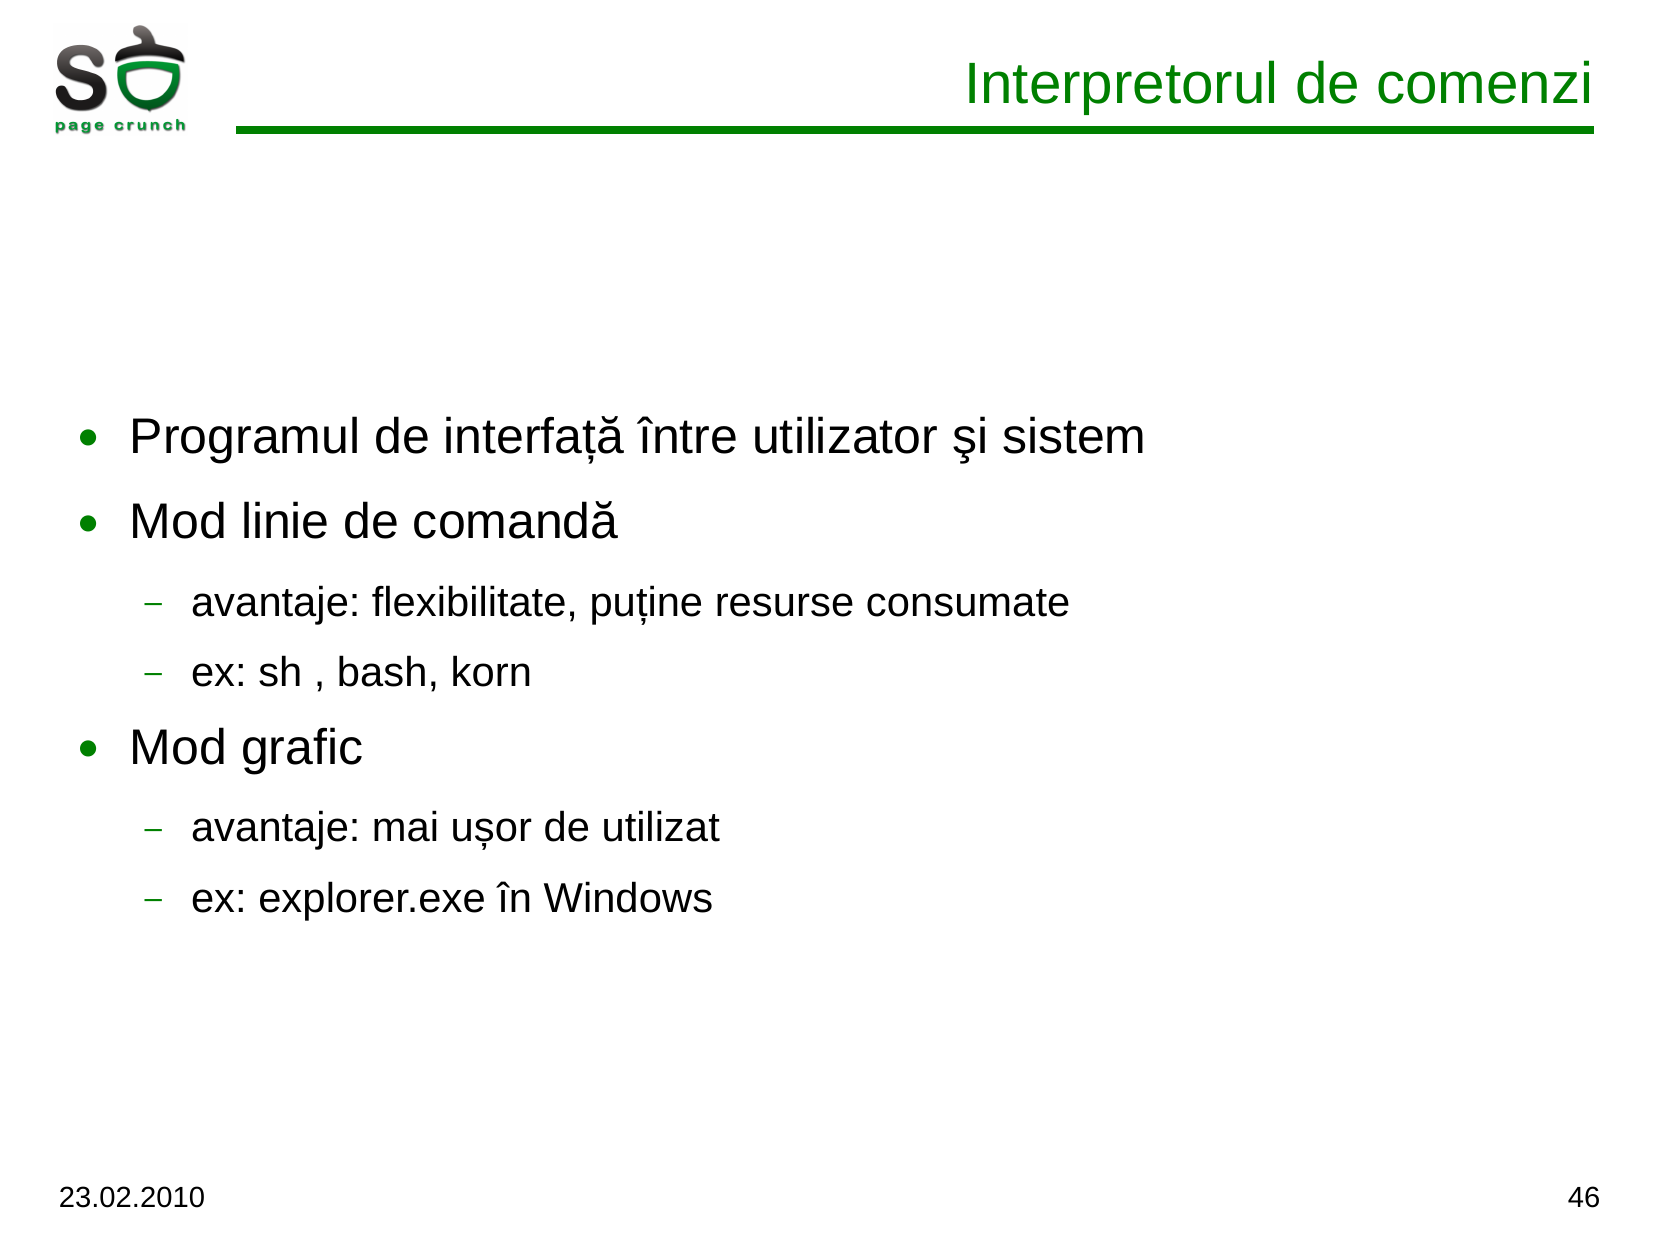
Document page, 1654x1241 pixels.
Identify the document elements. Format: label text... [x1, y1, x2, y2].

picture [53, 23, 188, 136]
list Programul de interfață între utilizator şi sistem Mod linie de comandă avantaje: flexibilitate, puține resurse consumate ex: sh , bash, korn Mod grafic avantaje: mai ușor de utilizat ex: explorer.exe în Windows [59, 177, 1595, 1152]
title Interpretorul de comenzi [236, 49, 1595, 119]
